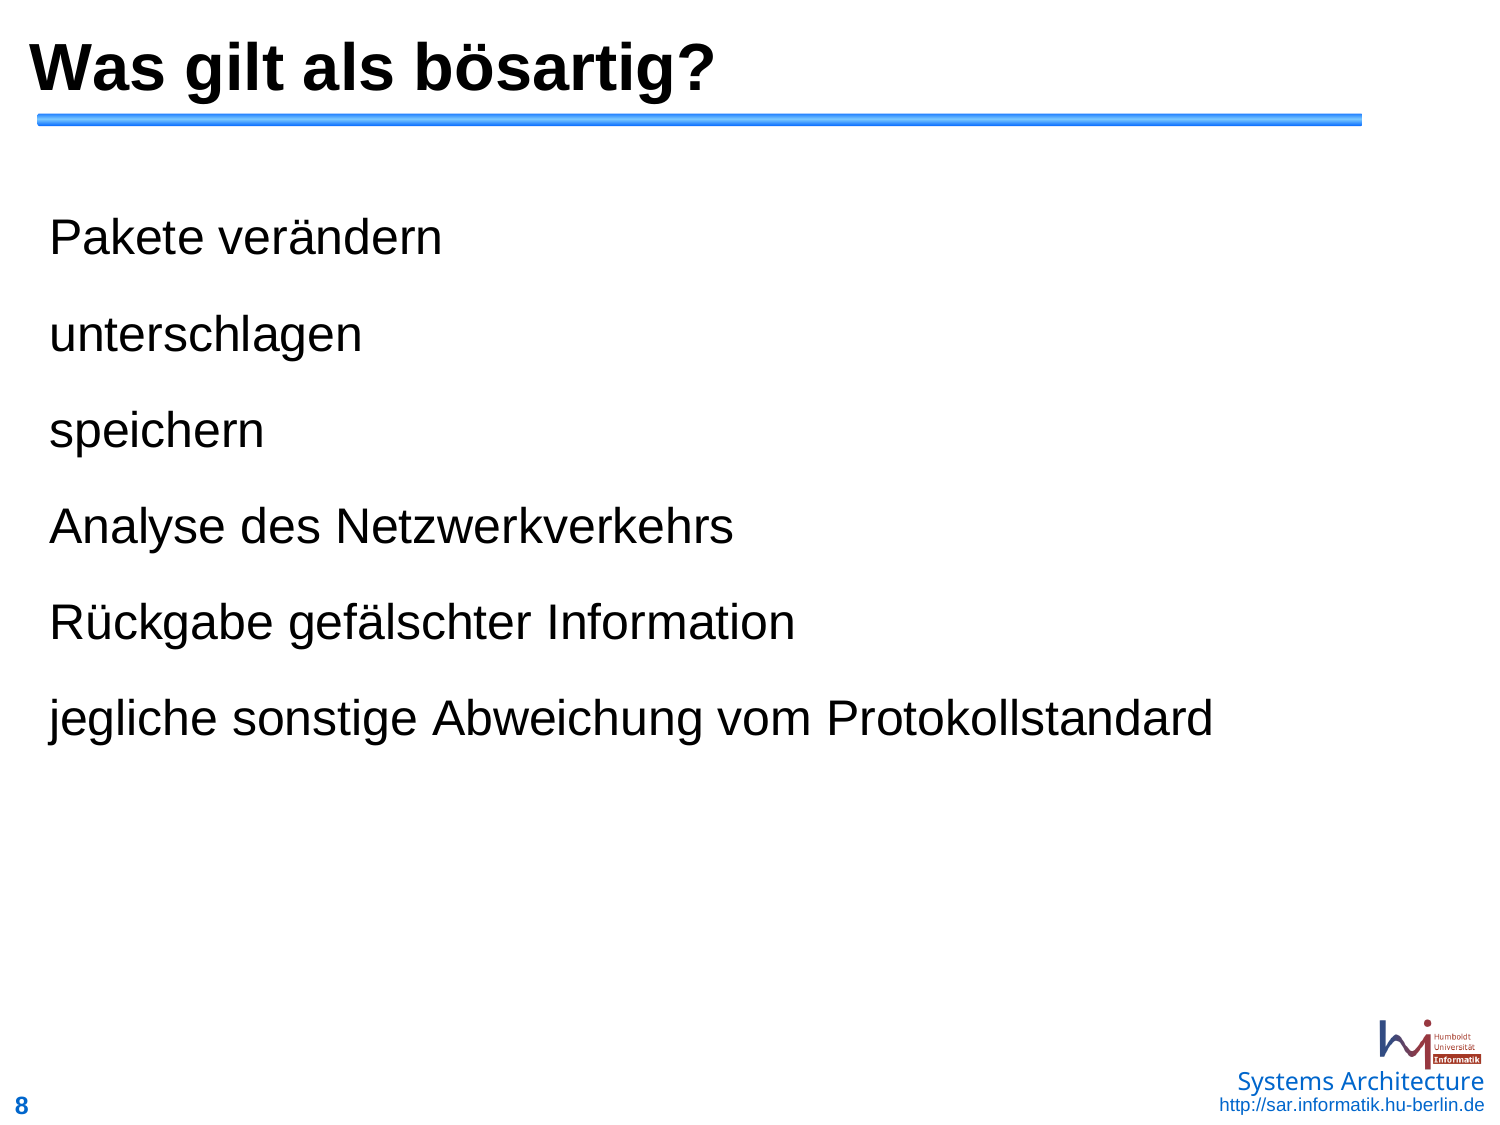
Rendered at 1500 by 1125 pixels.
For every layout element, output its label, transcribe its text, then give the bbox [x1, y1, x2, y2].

title Was gilt als bösartig? [29, 19, 1500, 115]
list Pakete verändern unterschlagen speichern Analyse des Netzwerkverkehrs Rückgabe gefälschter Information jegliche sonstige Abweichung vom Protokollstandard [34, 174, 1452, 728]
picture [1376, 1016, 1483, 1071]
